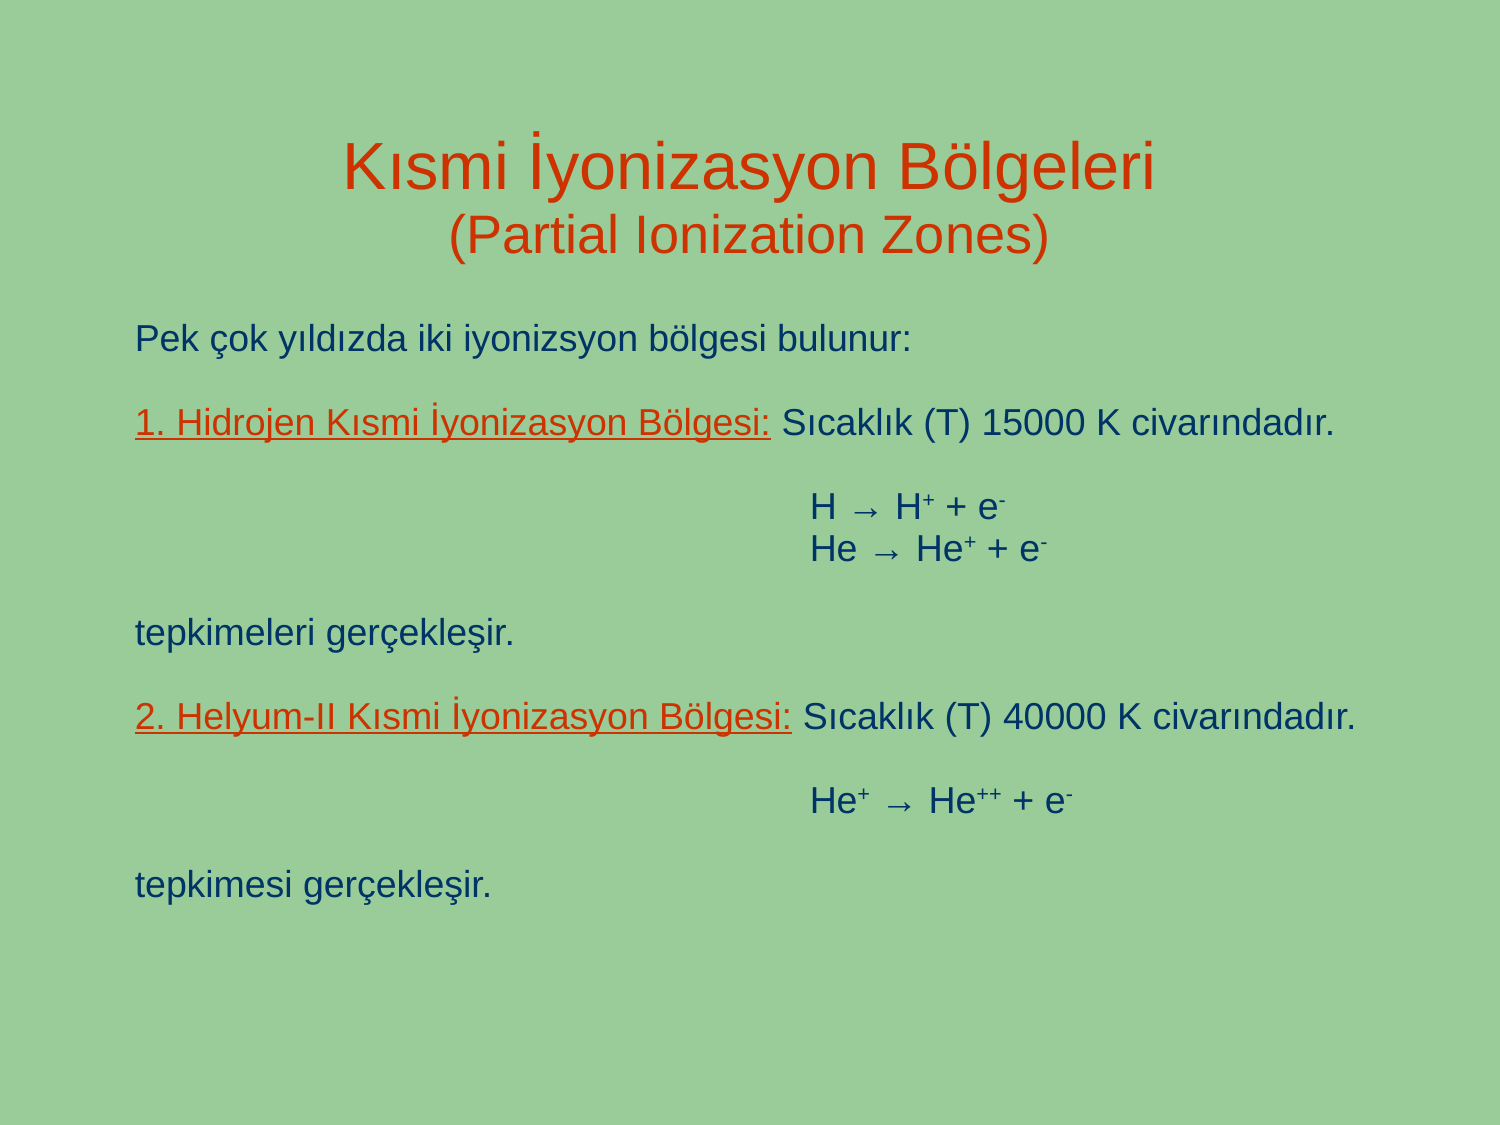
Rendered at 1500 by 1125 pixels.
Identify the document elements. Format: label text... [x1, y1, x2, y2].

text_box Kısmi İyonizasyon Bölgeleri (Partial Ionization Zones) [105, 122, 1396, 273]
text_box Pek çok yıldızda iki iyonizsyon bölgesi bulunur: 1. Hidrojen Kısmi İyonizasyon Bölgesi: Sıcaklık (T) 15000 K civarındadır. H → H+ + e- He → He+ + e- tepkimeleri gerçekleşir. 2. Helyum-II Kısmi İyonizasyon Bölgesi: Sıcaklık (T) 40000 K civarındadır. He+ → He++ + e- tepkimesi gerçekleşir. [120, 310, 1396, 913]
